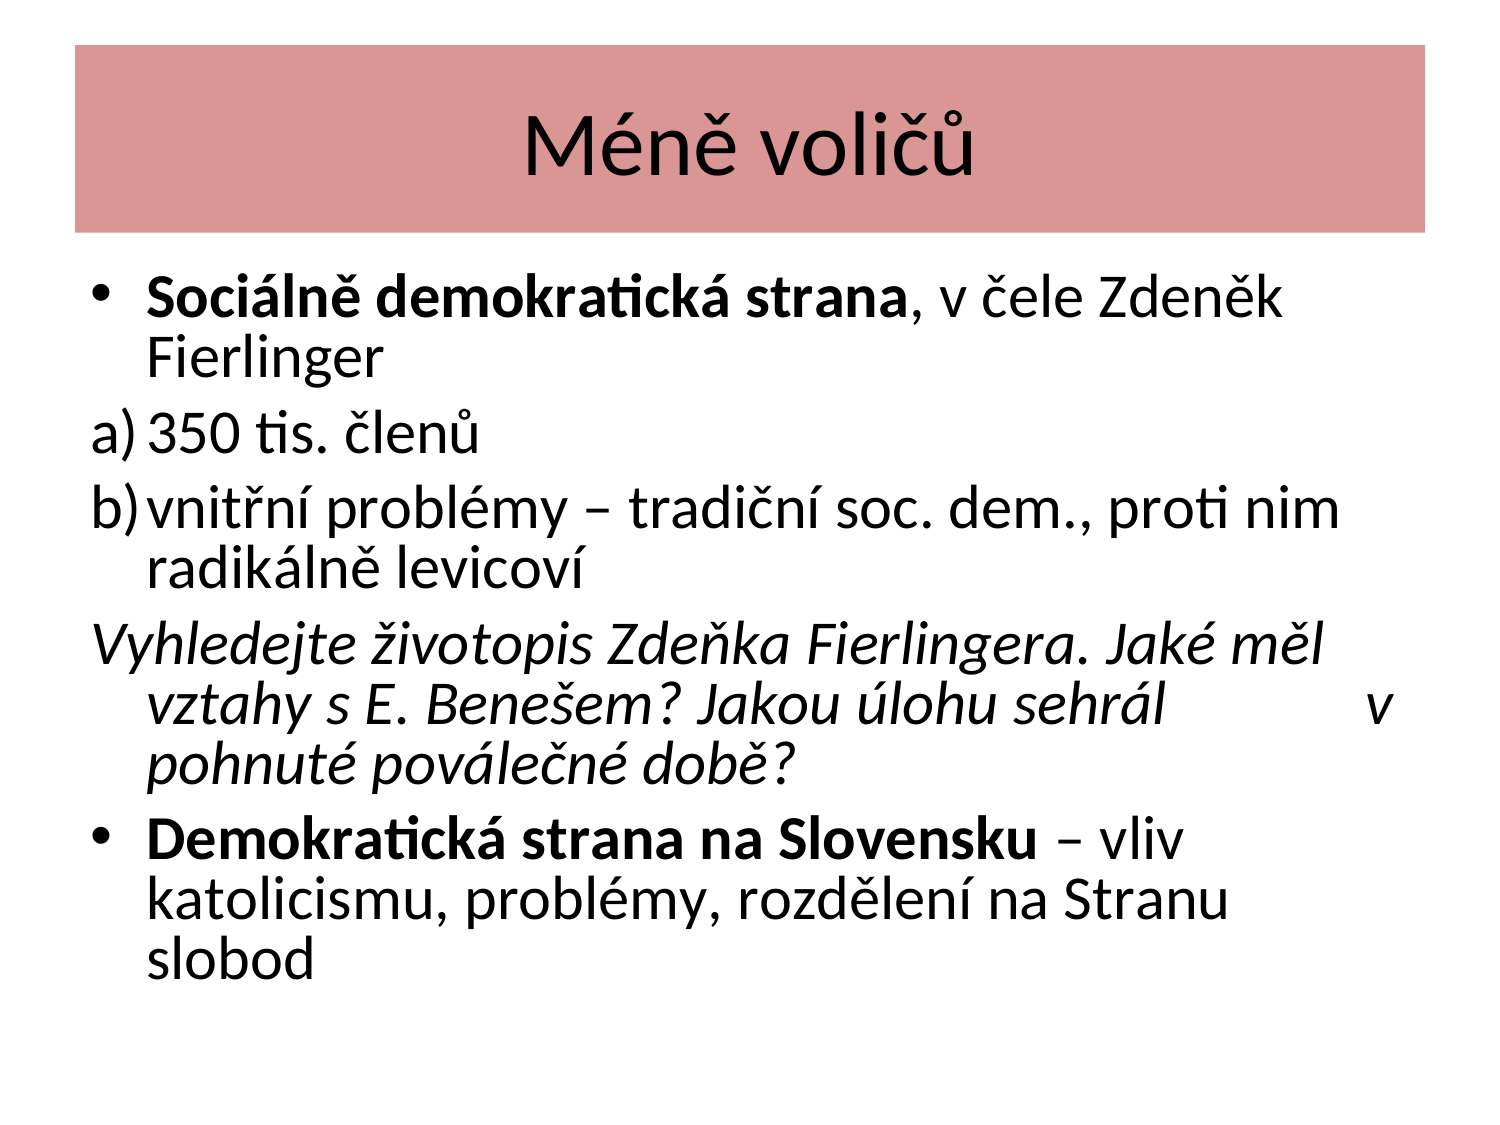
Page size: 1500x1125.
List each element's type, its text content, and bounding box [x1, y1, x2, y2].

list Sociálně demokratická strana, v čele Zdeněk Fierlinger 350 tis. členů vnitřní problémy – tradiční soc. dem., proti nim radikálně levicoví Vyhledejte životopis Zdeňka Fierlingera. Jaké měl vztahy s E. Benešem? Jakou úlohu sehrál v pohnuté poválečné době? Demokratická strana na Slovensku – vliv katolicismu, problémy, rozdělení na Stranu slobod [75, 262, 1426, 1075]
title Méně voličů [75, 45, 1426, 233]
